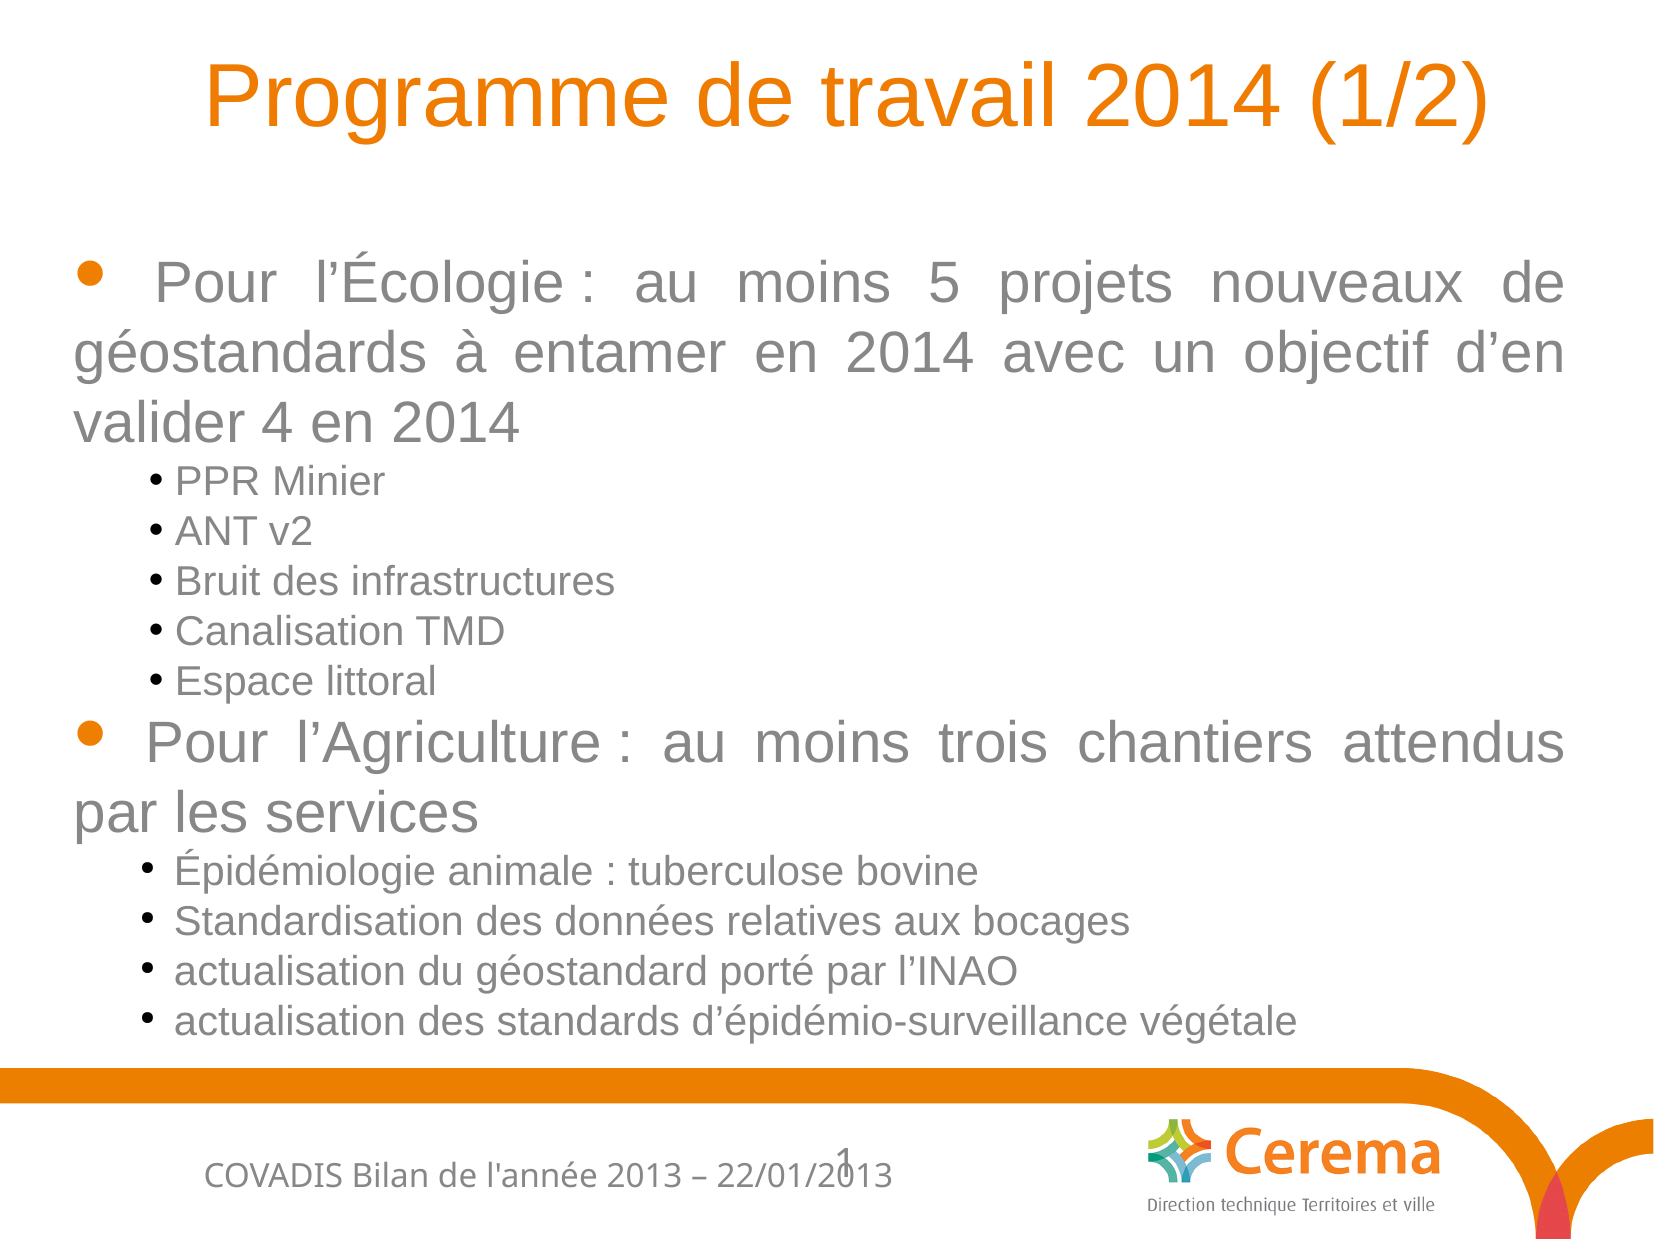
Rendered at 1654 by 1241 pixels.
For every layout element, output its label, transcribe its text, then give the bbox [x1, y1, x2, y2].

text_box 1 [784, 1127, 871, 1205]
text_box COVADIS Bilan de l'année 2013 – 22/01/2013 [188, 1146, 784, 1203]
text_box Programme de travail 2014 (1/2) [188, 49, 1548, 152]
picture [0, 1068, 1654, 1239]
text_box COVADIS Bilan de l'année 2013 – 22/01/2013 [871, 1146, 1087, 1203]
text_box Pour l’Écologie : au moins 5 projets nouveaux de géostandards à entamer en 2014 avec un objectif d’en valider 4 en 2014 PPR Minier ANT v2 Bruit des infrastructures Canalisation TMD Espace littoral Pour l’Agriculture : au moins trois chantiers attendus par les services Épidémiologie animale : tuberculose bovine Standardisation des données relatives aux bocages actualisation du géostandard porté par l’INAO actualisation des standards d’épidémio-surveillance végétale [59, 236, 1583, 1052]
